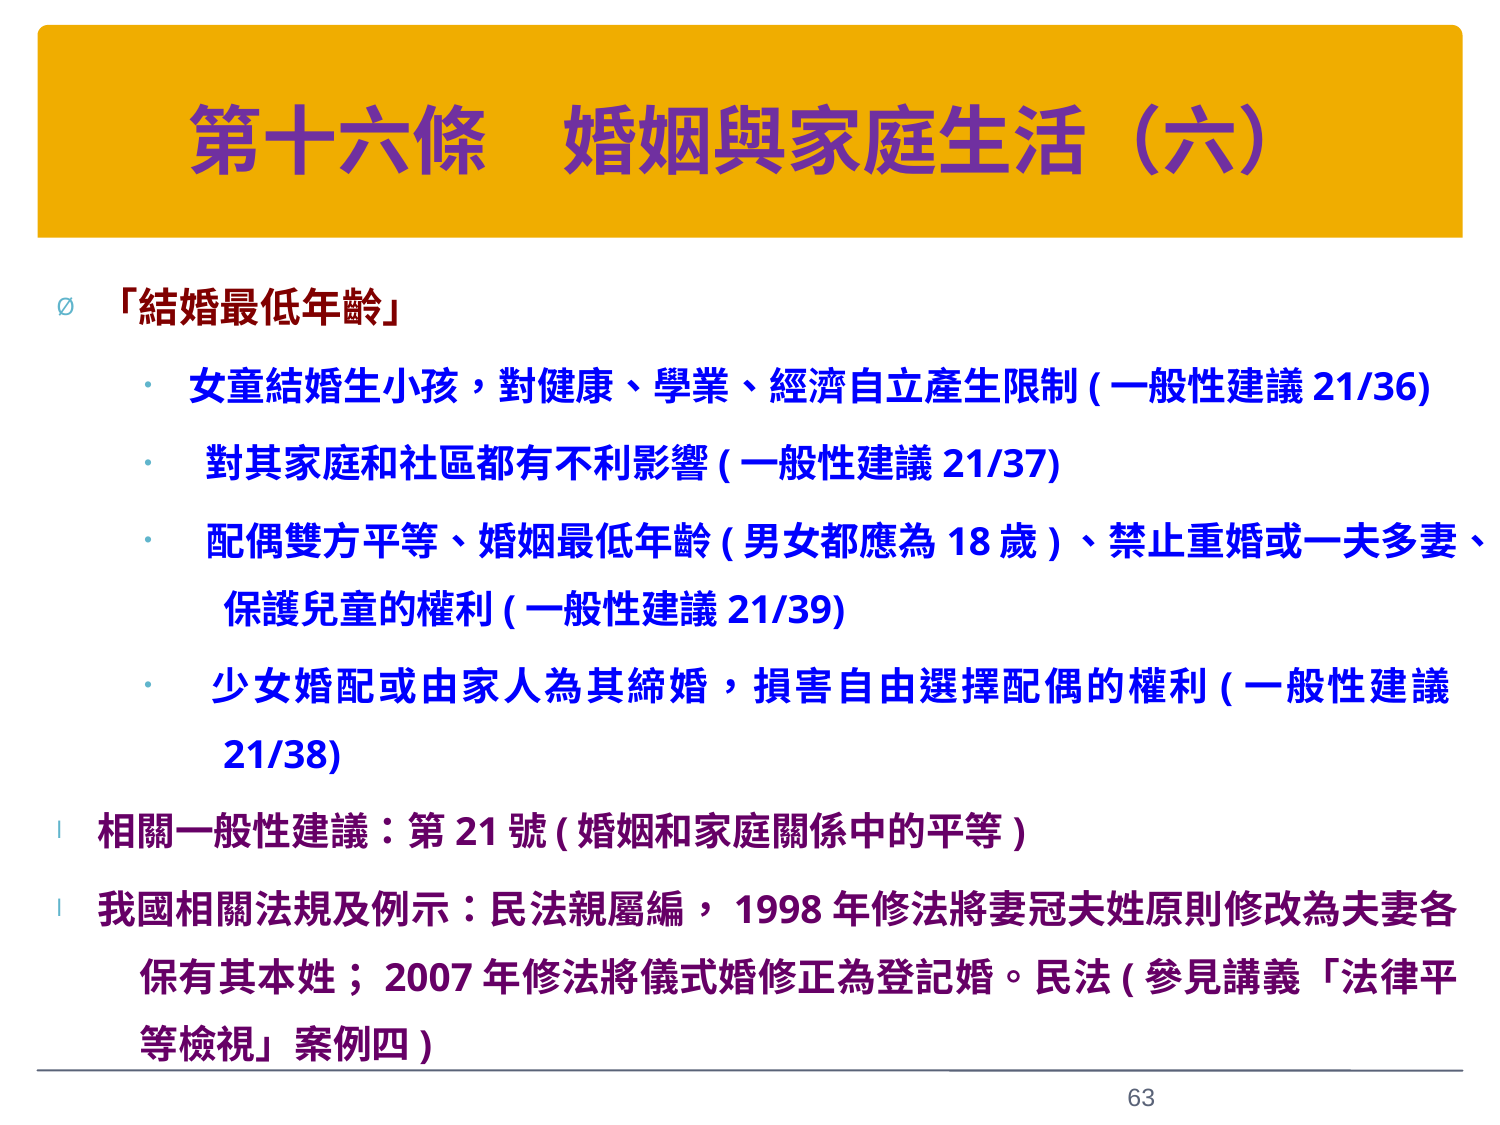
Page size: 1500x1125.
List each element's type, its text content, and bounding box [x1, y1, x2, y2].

text_box <編號> [1112, 1069, 1463, 1123]
list 「結婚最低年齡」 女童結婚生小孩，對健康、學業、經濟自立產生限制(一般性建議21/36) 對其家庭和社區都有不利影響(一般性建議21/37) 配偶雙方平等、婚姻最低年齡(男女都應為18歲)、禁止重婚或一夫多妻、保護兒童的權利(一般性建議21/39) 少女婚配或由家人為其締婚，損害自由選擇配偶的權利(一般性建議21/38) 相關一般性建議：第21號(婚姻和家庭關係中的平等) 我國相關法規及例示：民法親屬編，1998年修法將妻冠夫姓原則修改為夫妻各保有其本姓；2007年修法將儀式婚修正為登記婚。民法(參見講義「法律平等檢視」案例四) [41, 255, 1474, 1083]
title 第十六條 婚姻與家庭生活（六） [50, 45, 1451, 233]
